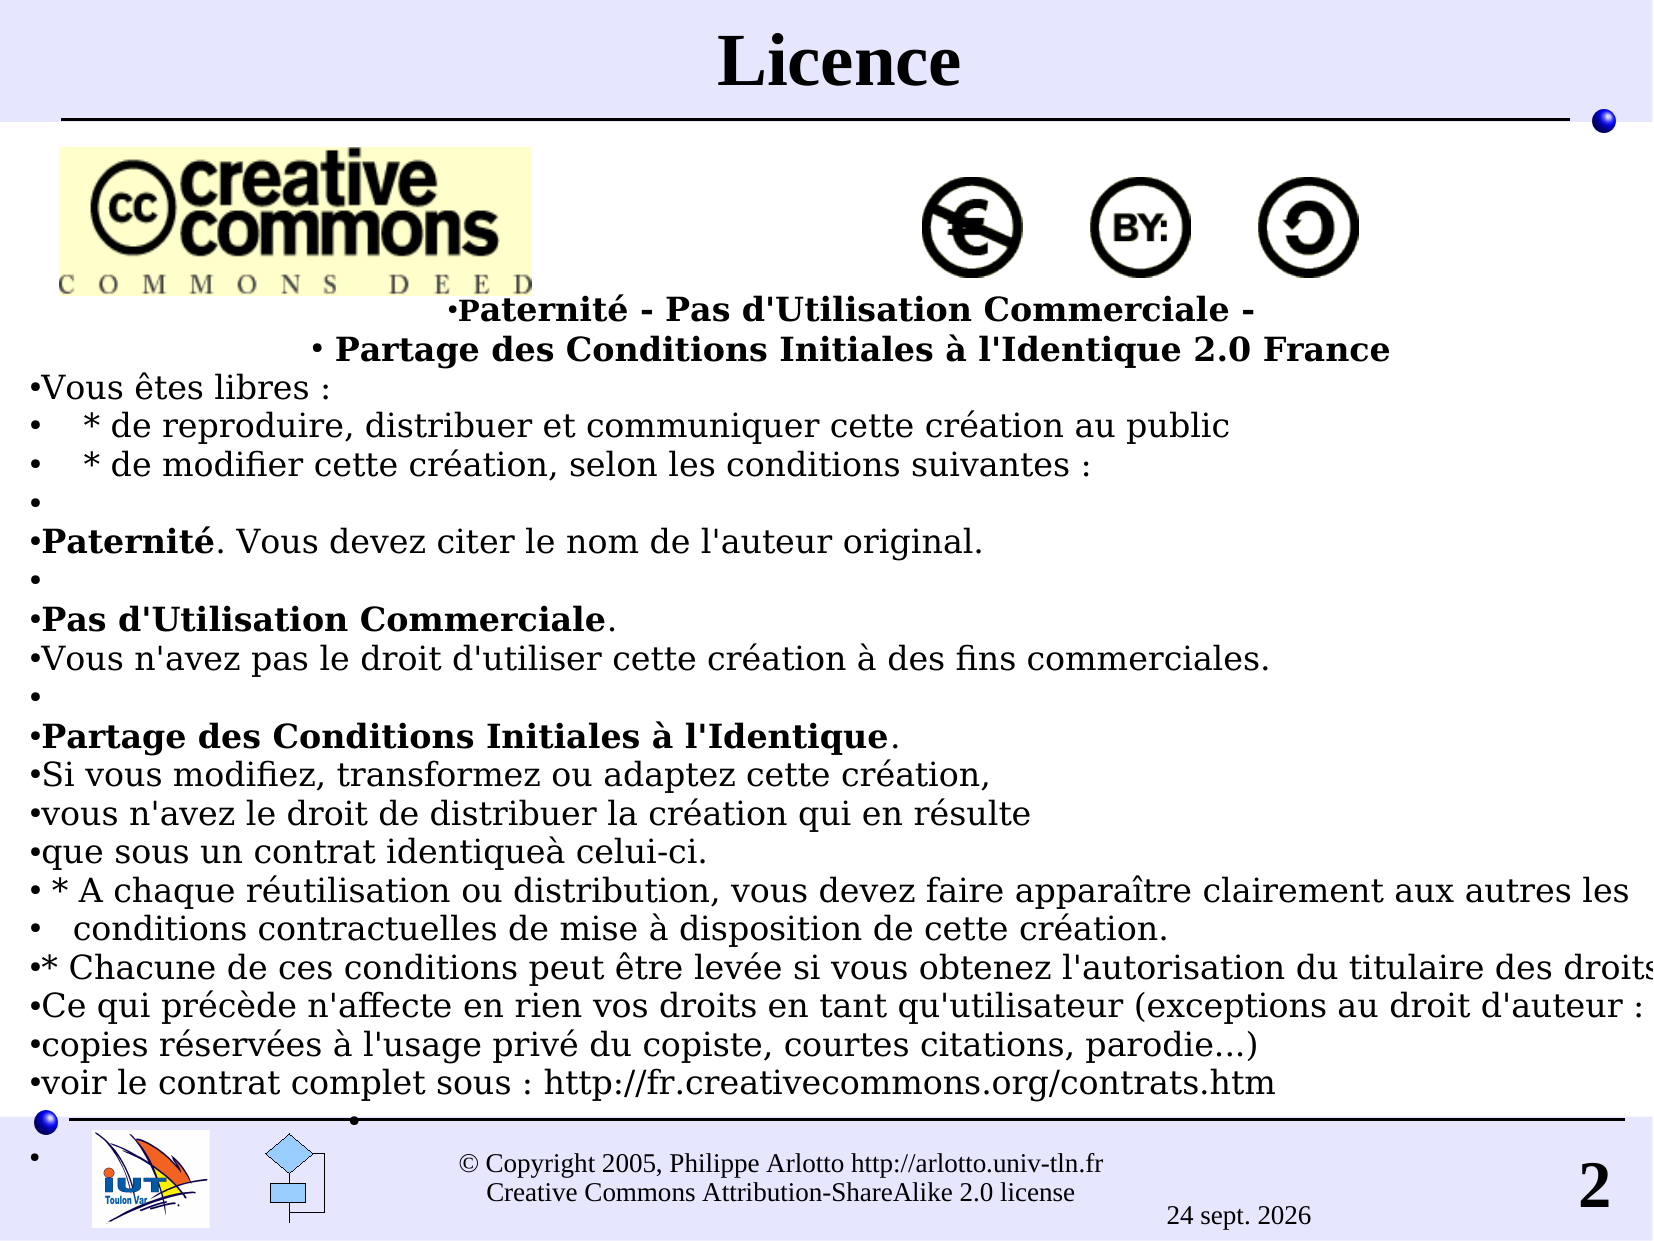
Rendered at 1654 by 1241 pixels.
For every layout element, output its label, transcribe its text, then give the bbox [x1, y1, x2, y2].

title Licence [95, 11, 1585, 110]
picture [1258, 177, 1359, 278]
text_box Paternité - Pas d'Utilisation Commerciale - Partage des Conditions Initiales à l'Identique 2.0 France Vous êtes libres : * de reproduire, distribuer et communiquer cette création au public * de modifier cette création, selon les conditions suivantes : Paternité. Vous devez citer le nom de l'auteur original. Pas d'Utilisation Commerciale. Vous n'avez pas le droit d'utiliser cette création à des fins commerciales. Partage des Conditions Initiales à l'Identique. Si vous modifiez, transformez ou adaptez cette création, vous n'avez le droit de distribuer la création qui en résulte que sous un contrat identiqueà celui-ci. * A chaque réutilisation ou distribution, vous devez faire apparaître clairement aux autres les conditions contractuelles de mise à disposition de cette création. * Chacune de ces conditions peut être levée si vous obtenez l'autorisation du titulaire des droits. Ce qui précède n'affecte en rien vos droits en tant qu'utilisateur (exceptions au droit d'auteur : copies réservées à l'usage privé du copiste, courtes citations, parodie...) voir le contrat complet sous : http://fr.creativecommons.org/contrats.htm [29, 290, 1653, 1176]
picture [59, 147, 532, 290]
picture [922, 177, 1023, 278]
picture [1090, 177, 1191, 278]
